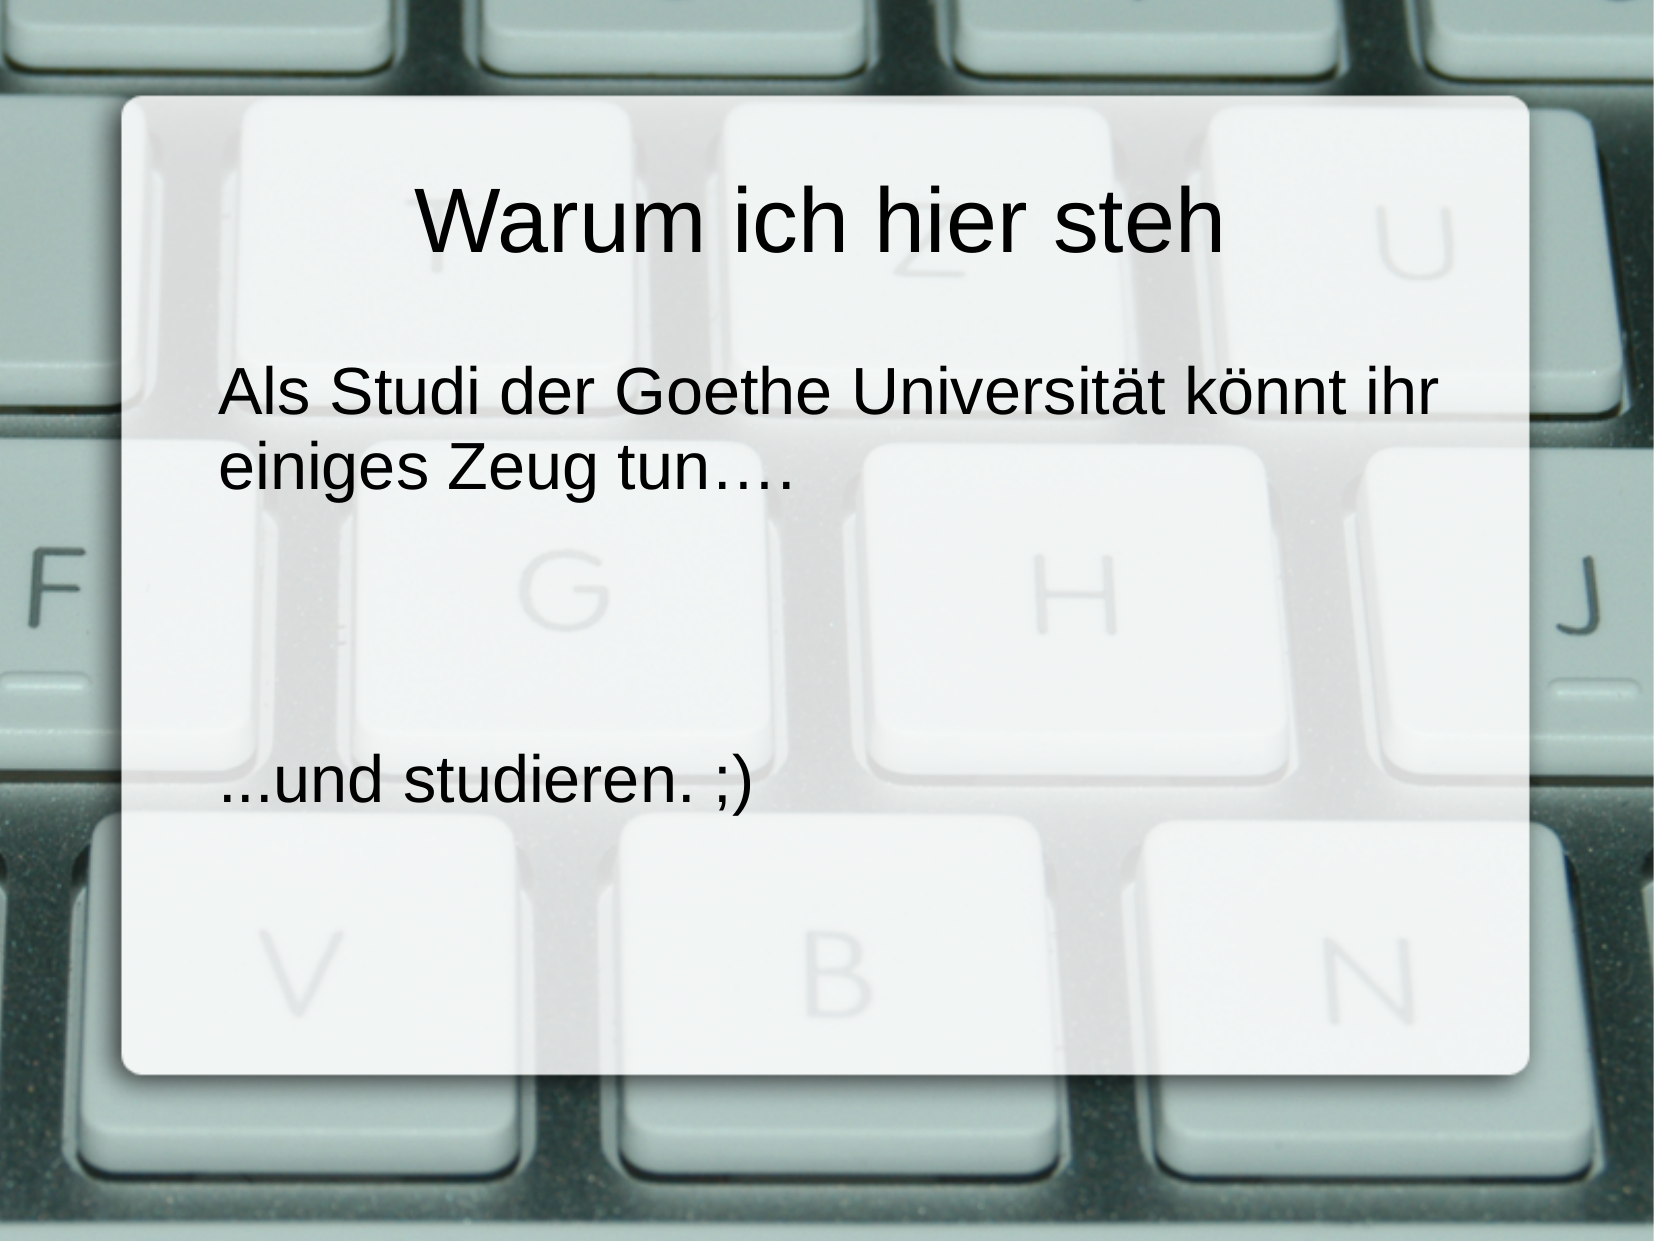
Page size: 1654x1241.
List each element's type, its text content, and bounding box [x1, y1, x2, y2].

title Warum ich hier steh [135, 117, 1506, 325]
picture [0, 0, 1654, 1241]
list Als Studi der Goethe Universität könnt ihr einiges Zeug tun…. ...und studieren. ;) [147, 354, 1506, 1063]
